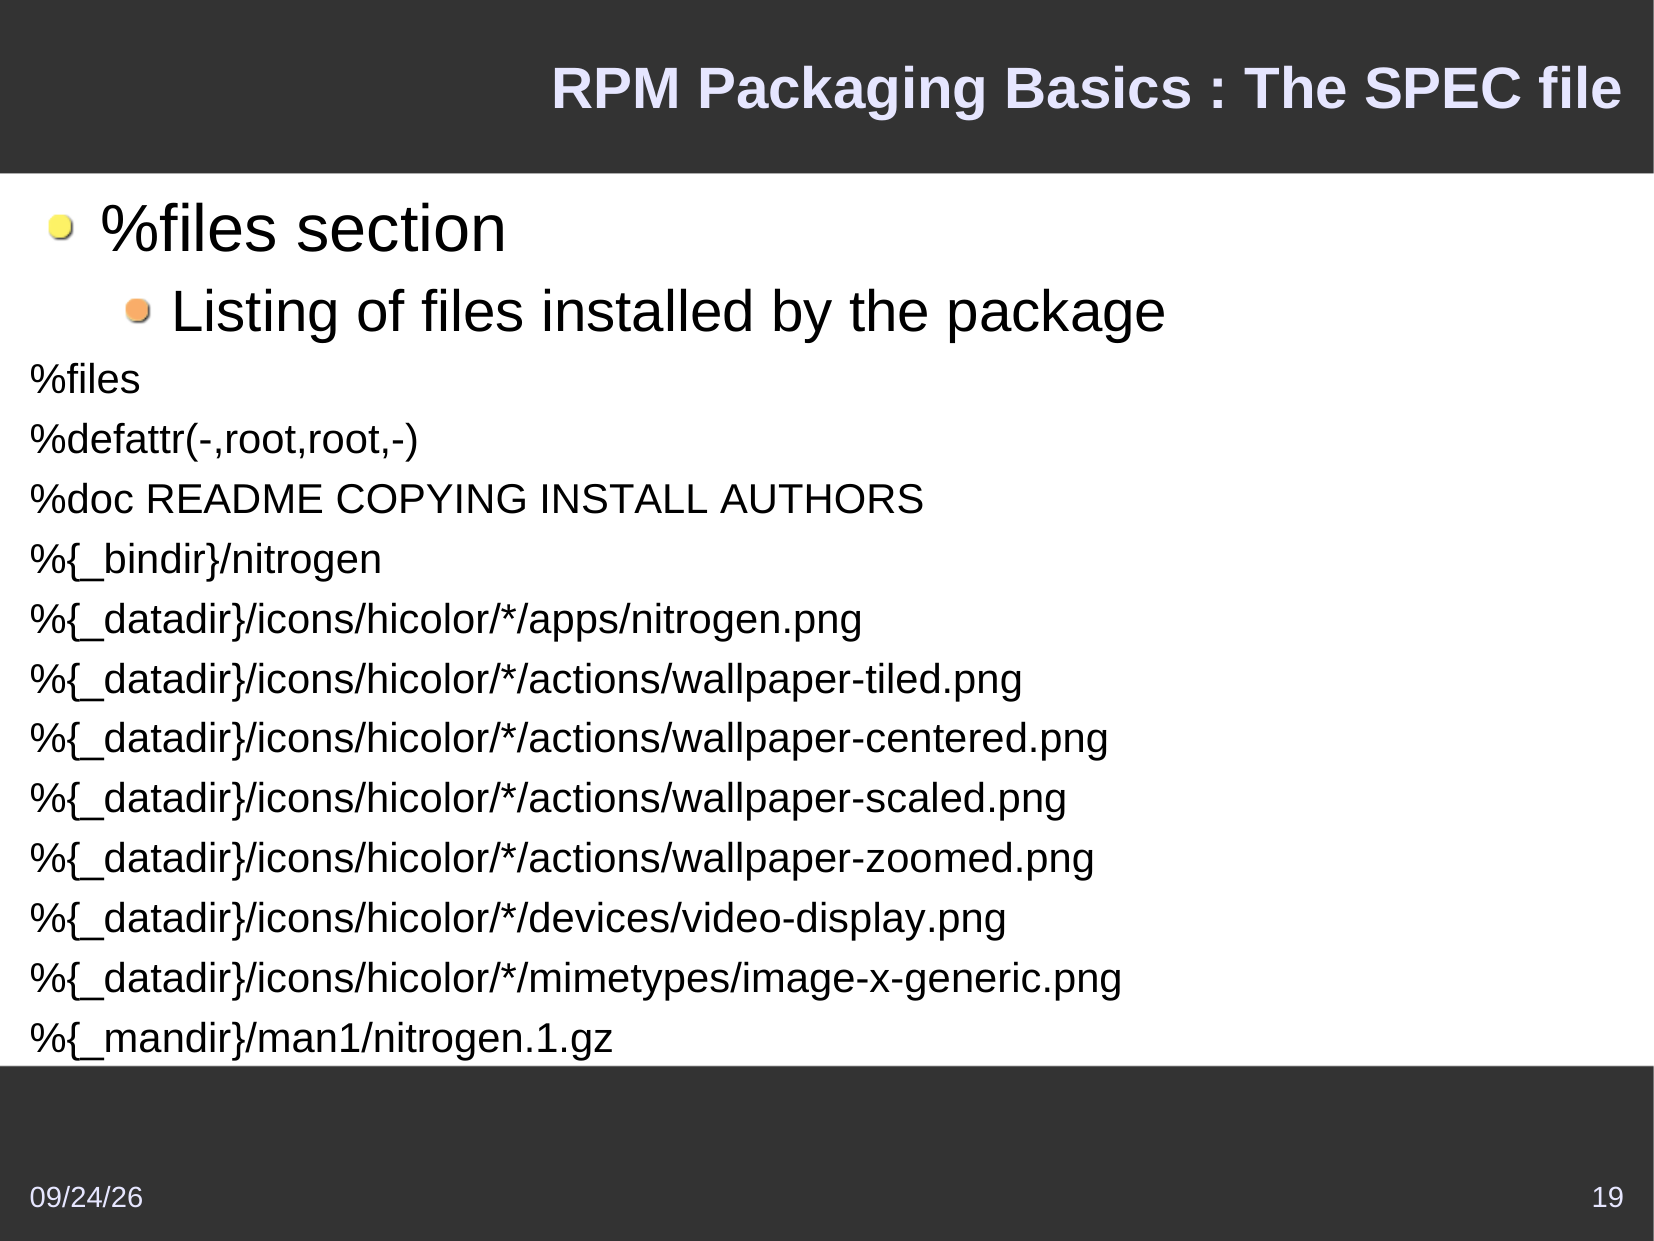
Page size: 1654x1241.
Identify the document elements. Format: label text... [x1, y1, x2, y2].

title RPM Packaging Basics : The SPEC file [29, 36, 1625, 141]
list %files section Listing of files installed by the package %files %defattr(-,root,root,-) %doc README COPYING INSTALL AUTHORS %{_bindir}/nitrogen %{_datadir}/icons/hicolor/*/apps/nitrogen.png %{_datadir}/icons/hicolor/*/actions/wallpaper-tiled.png %{_datadir}/icons/hicolor/*/actions/wallpaper-centered.png %{_datadir}/icons/hicolor/*/actions/wallpaper-scaled.png %{_datadir}/icons/hicolor/*/actions/wallpaper-zoomed.png %{_datadir}/icons/hicolor/*/devices/video-display.png %{_datadir}/icons/hicolor/*/mimetypes/image-x-generic.png %{_mandir}/man1/nitrogen.1.gz [29, 190, 1625, 1062]
picture [0, 0, 1654, 1241]
